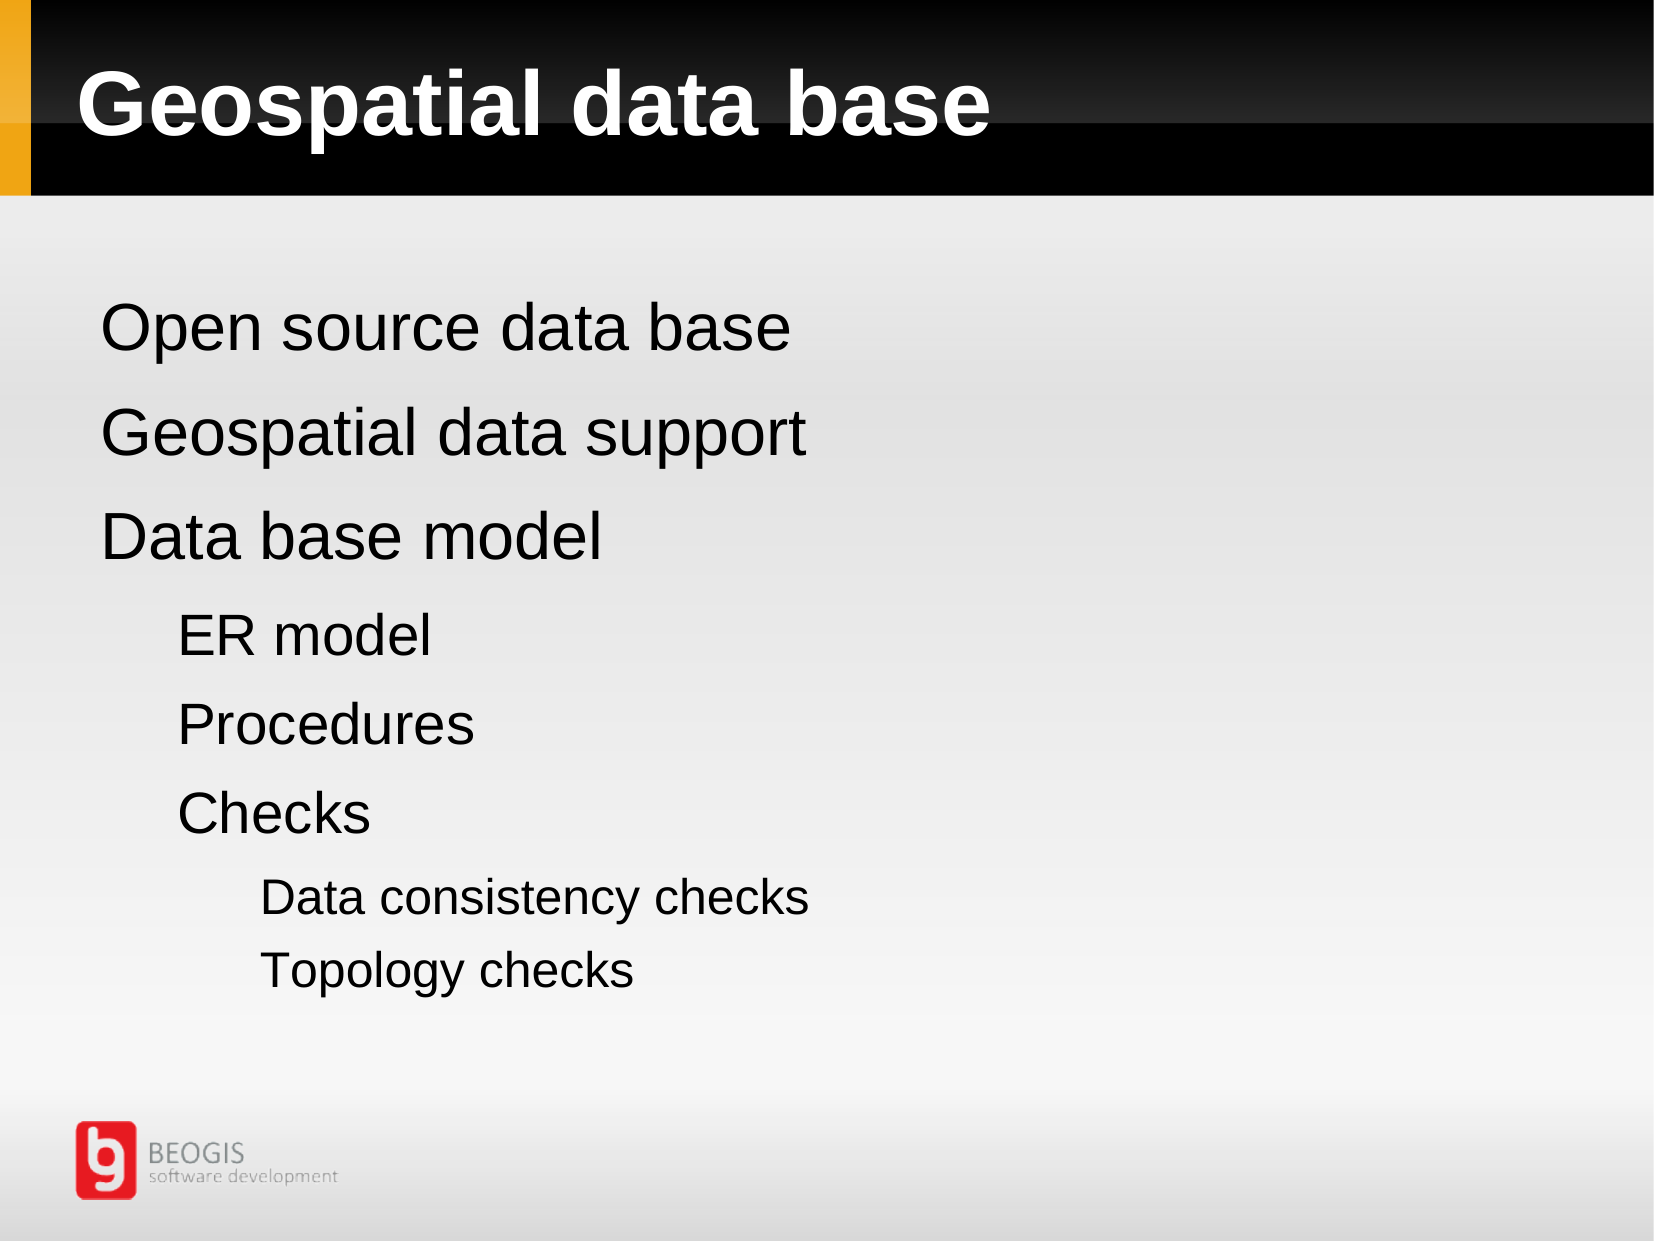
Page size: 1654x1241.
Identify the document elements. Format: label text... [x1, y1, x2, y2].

picture [0, 0, 1654, 1241]
list Open source data base Geospatial data support Data base model ER model Procedures Checks Data consistency checks Topology checks [82, 290, 1571, 1094]
title Geospatial data base [76, 7, 1565, 200]
